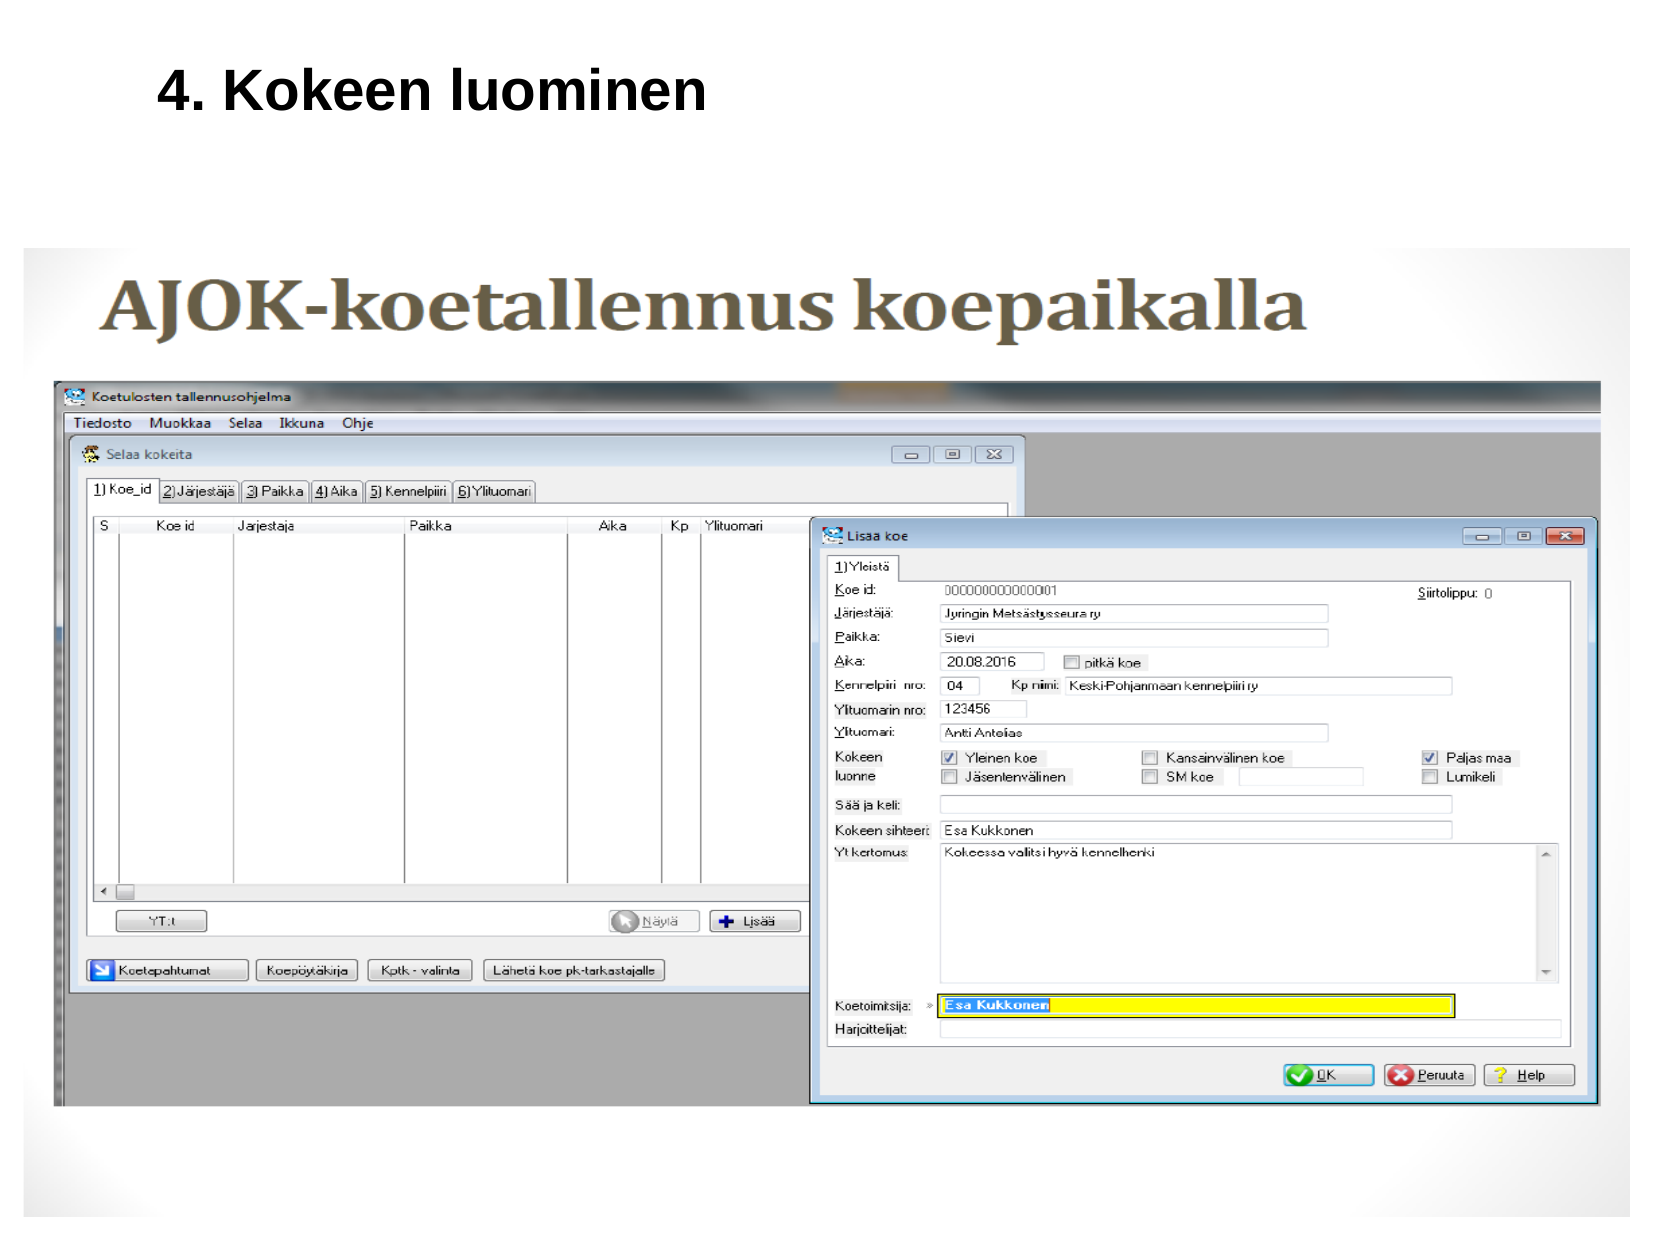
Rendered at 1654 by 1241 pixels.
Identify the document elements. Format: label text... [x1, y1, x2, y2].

picture [23, 248, 1630, 1217]
title 4. Kokeen luominen [82, 49, 1571, 130]
